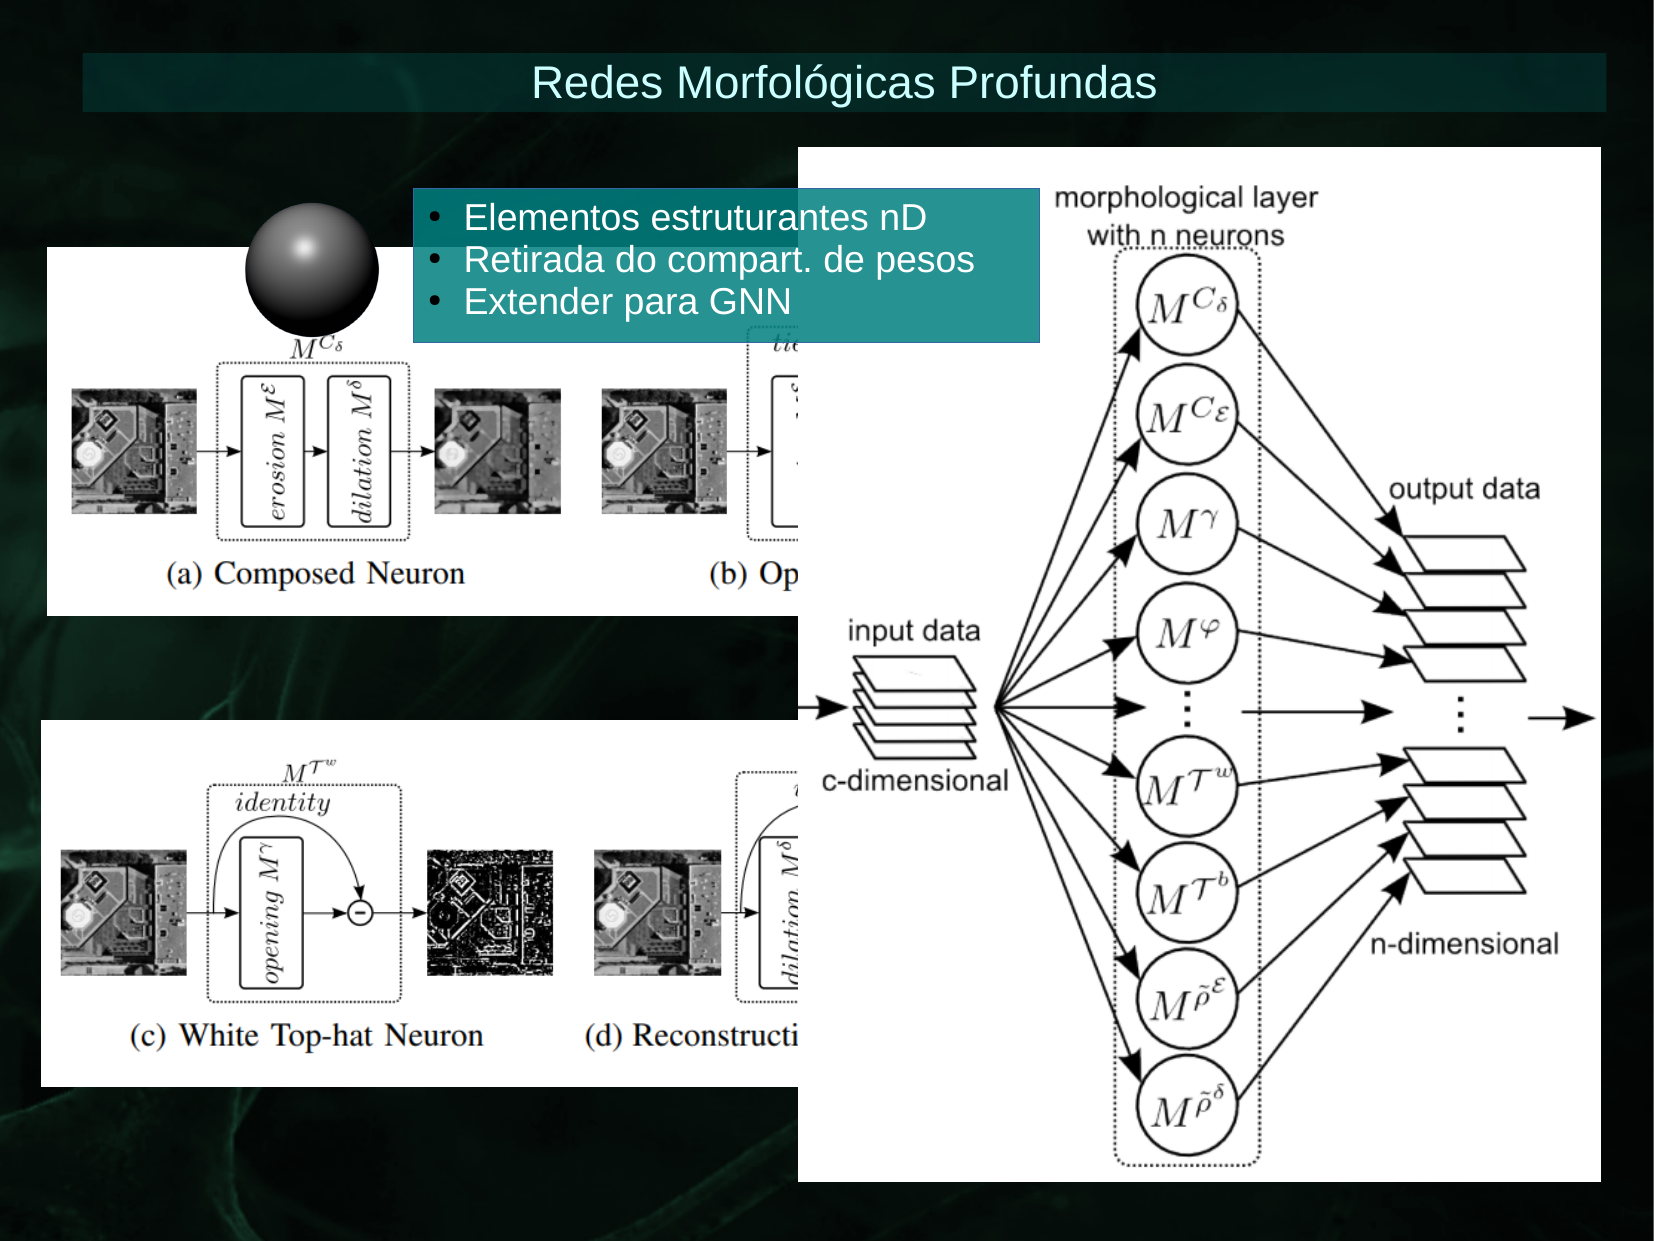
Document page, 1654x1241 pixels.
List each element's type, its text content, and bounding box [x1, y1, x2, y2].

picture [0, 0, 1654, 1241]
text_box Redes Morfológicas Profundas [82, 53, 1607, 113]
text_box Elementos estruturantes nD Retirada do compart. de pesos Extender para GNN [413, 188, 1040, 343]
